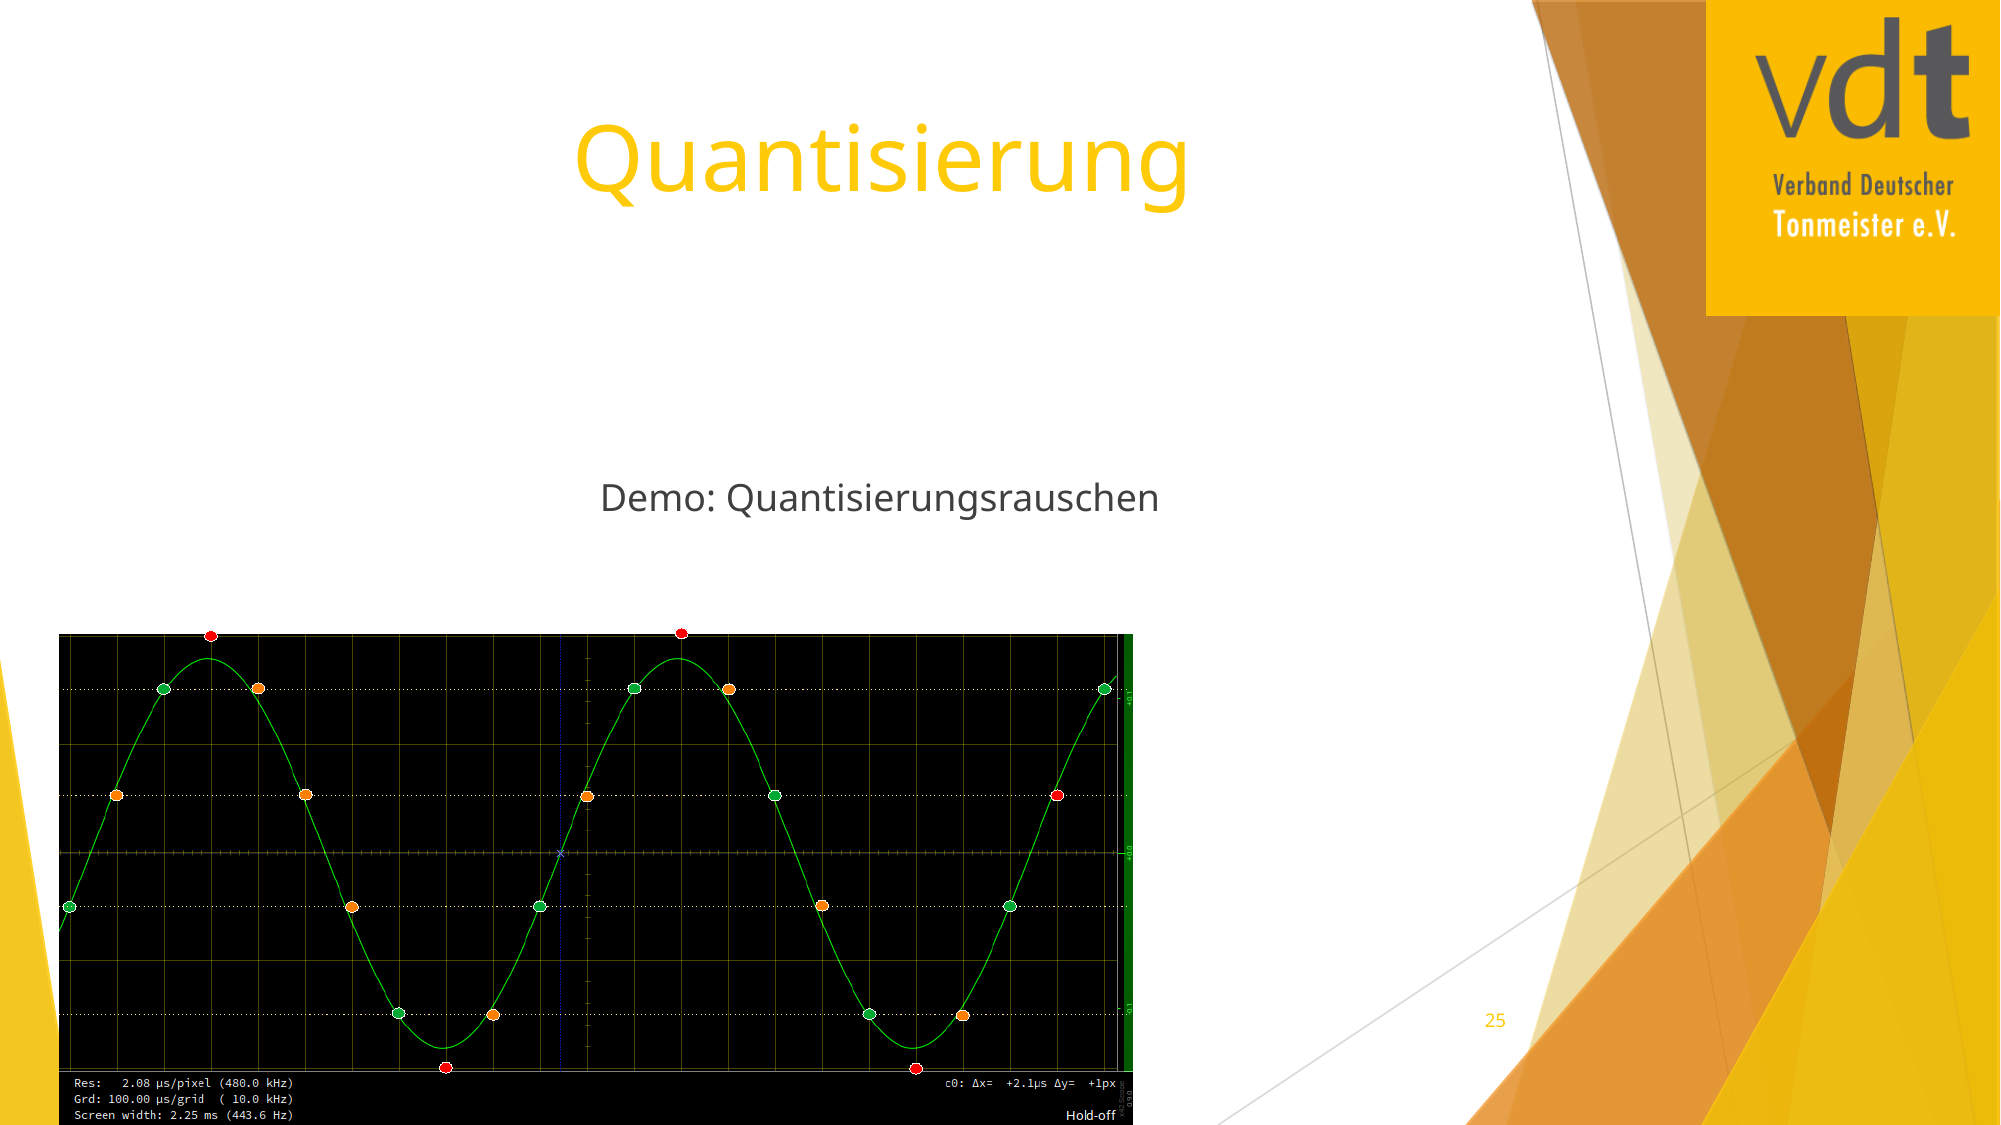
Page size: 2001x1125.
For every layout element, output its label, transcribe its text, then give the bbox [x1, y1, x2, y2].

text_box [157, 683, 171, 695]
text_box [204, 630, 218, 642]
text_box [533, 900, 547, 912]
text_box [439, 1062, 453, 1074]
text_box [956, 1010, 970, 1021]
text_box [815, 900, 829, 912]
text_box [1050, 789, 1064, 801]
list Demo: Quantisierungsrauschen [584, 292, 1212, 701]
text_box [345, 901, 359, 913]
text_box [109, 789, 124, 801]
text_box [768, 790, 782, 801]
text_box [862, 1008, 877, 1020]
text_box [251, 682, 265, 694]
text_box [909, 1063, 923, 1075]
text_box [486, 1009, 500, 1021]
title Quantisierung [557, 79, 1522, 230]
text_box [299, 789, 313, 801]
picture [59, 634, 1133, 1125]
text_box [63, 901, 76, 913]
slide_number <number> [1409, 991, 1522, 1051]
picture [1706, 0, 2000, 316]
text_box [392, 1007, 406, 1019]
text_box [580, 791, 594, 802]
text_box [1003, 900, 1017, 912]
